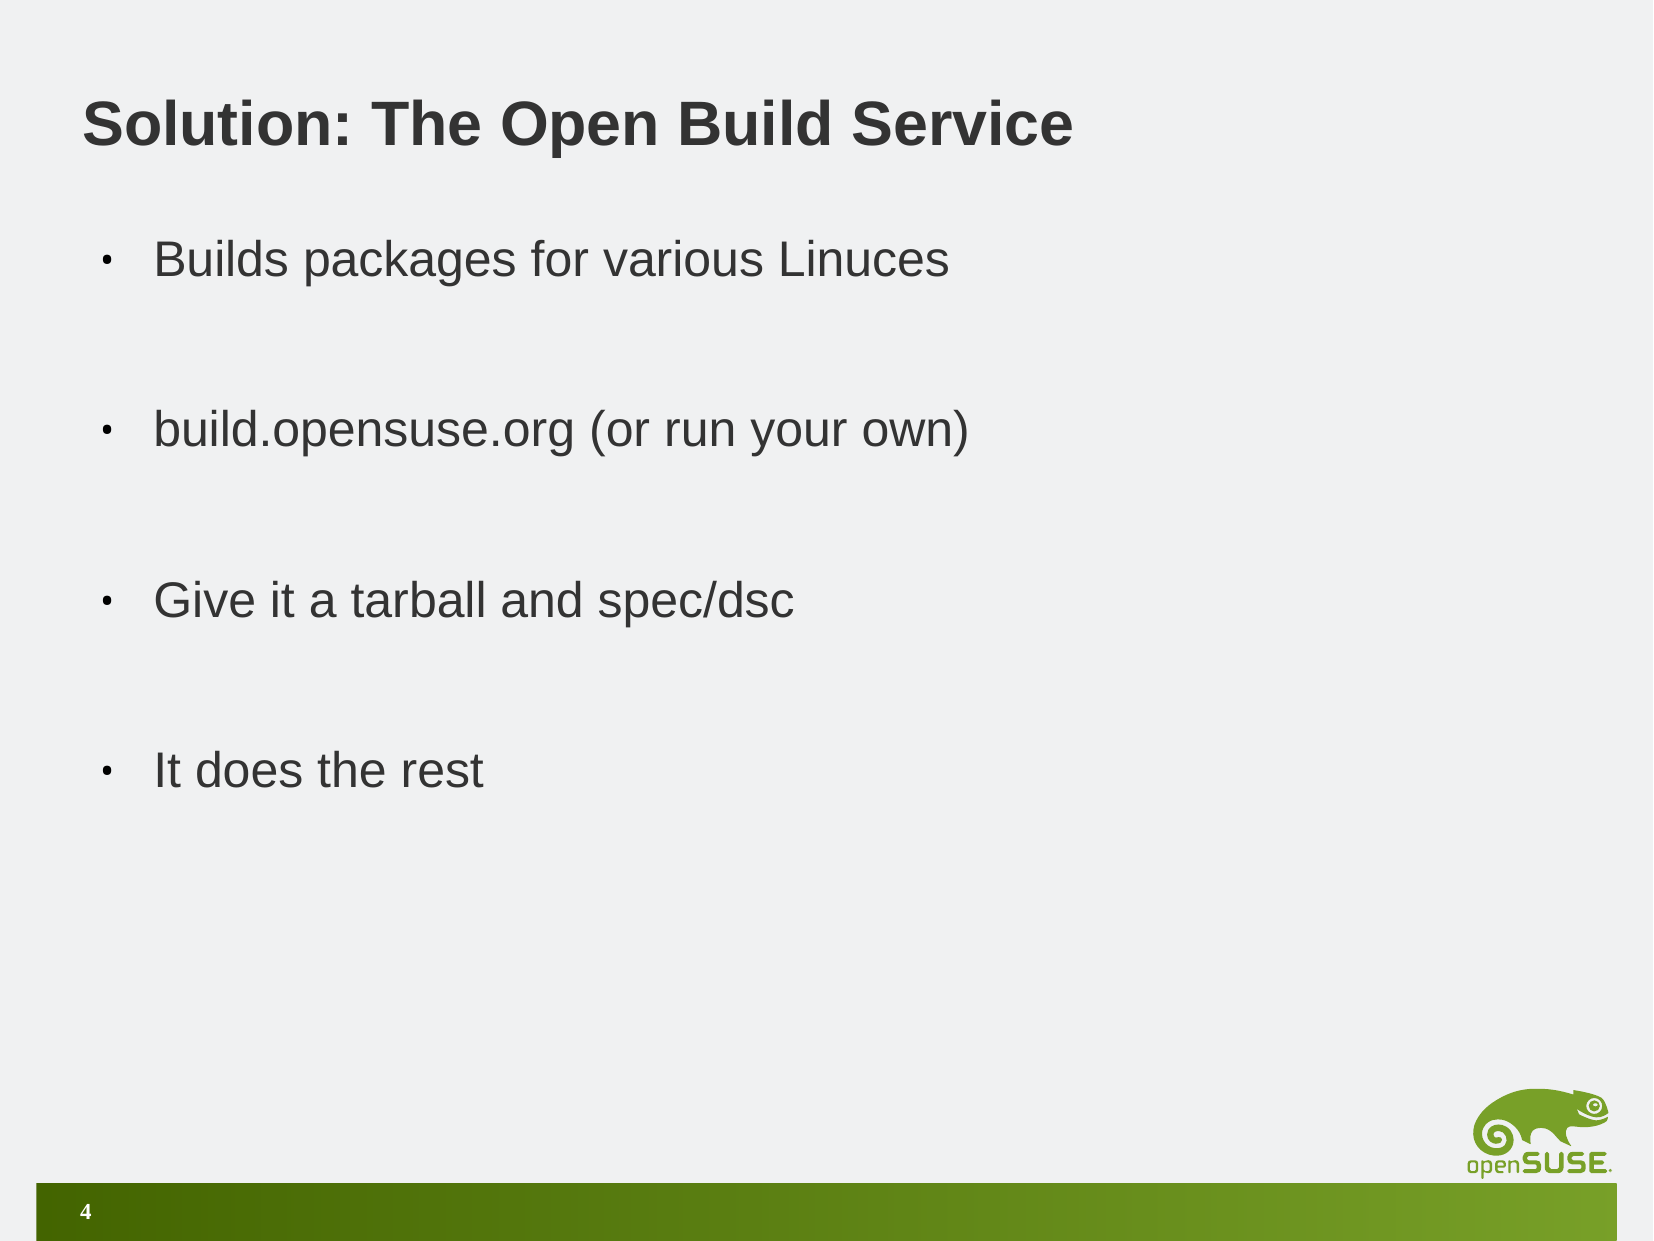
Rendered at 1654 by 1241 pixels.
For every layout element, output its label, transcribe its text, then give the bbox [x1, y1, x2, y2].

picture [0, 0, 1653, 1241]
list Builds packages for various Linuces build.opensuse.org (or run your own) Give it a tarball and spec/dsc It does the rest [82, 231, 1571, 1050]
title Solution: The Open Build Service [82, 49, 1571, 198]
